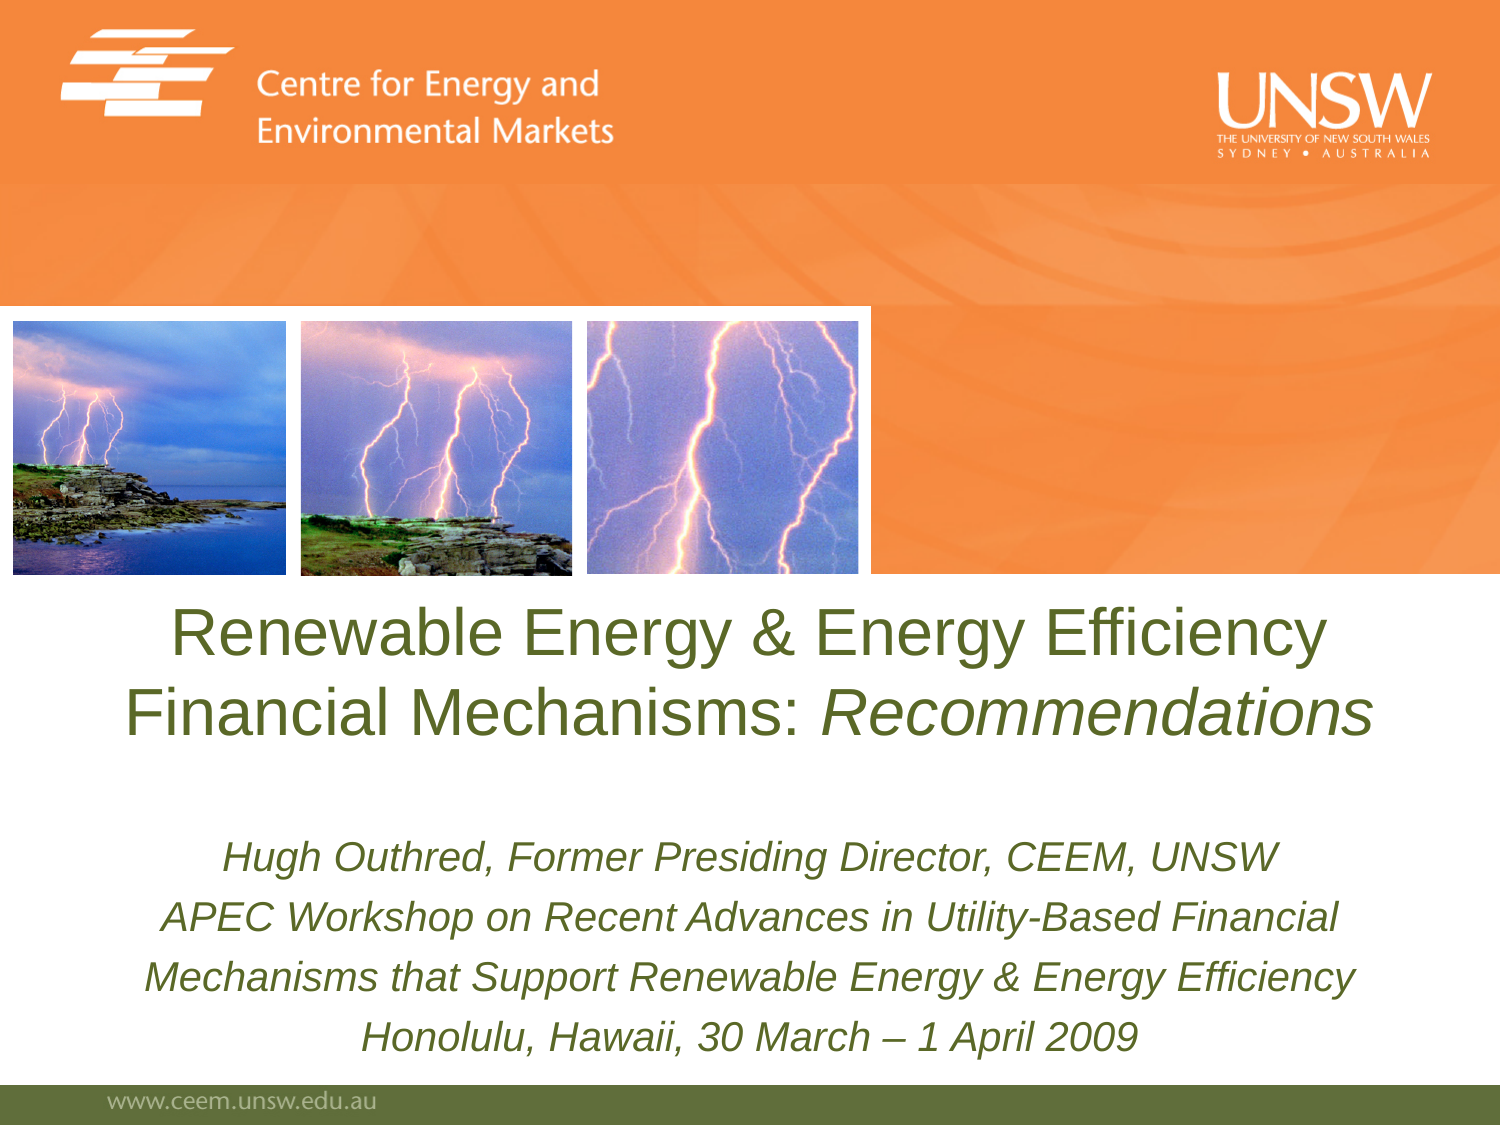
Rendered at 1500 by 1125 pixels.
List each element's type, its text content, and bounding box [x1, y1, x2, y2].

picture [587, 321, 859, 537]
picture [300, 321, 573, 537]
picture [0, 0, 1500, 574]
title Renewable Energy & Energy Efficiency Financial Mechanisms: Recommendations [24, 537, 1476, 800]
picture [13, 321, 286, 575]
picture [0, 1085, 1500, 1125]
subtitle Hugh Outhred, Former Presiding Director, CEEM, UNSW APEC Workshop on Recent Advances in Utility-Based Financial Mechanisms that Support Renewable Energy & Energy Efficiency Honolulu, Hawaii, 30 March – 1 April 2009 [37, 812, 1463, 1063]
